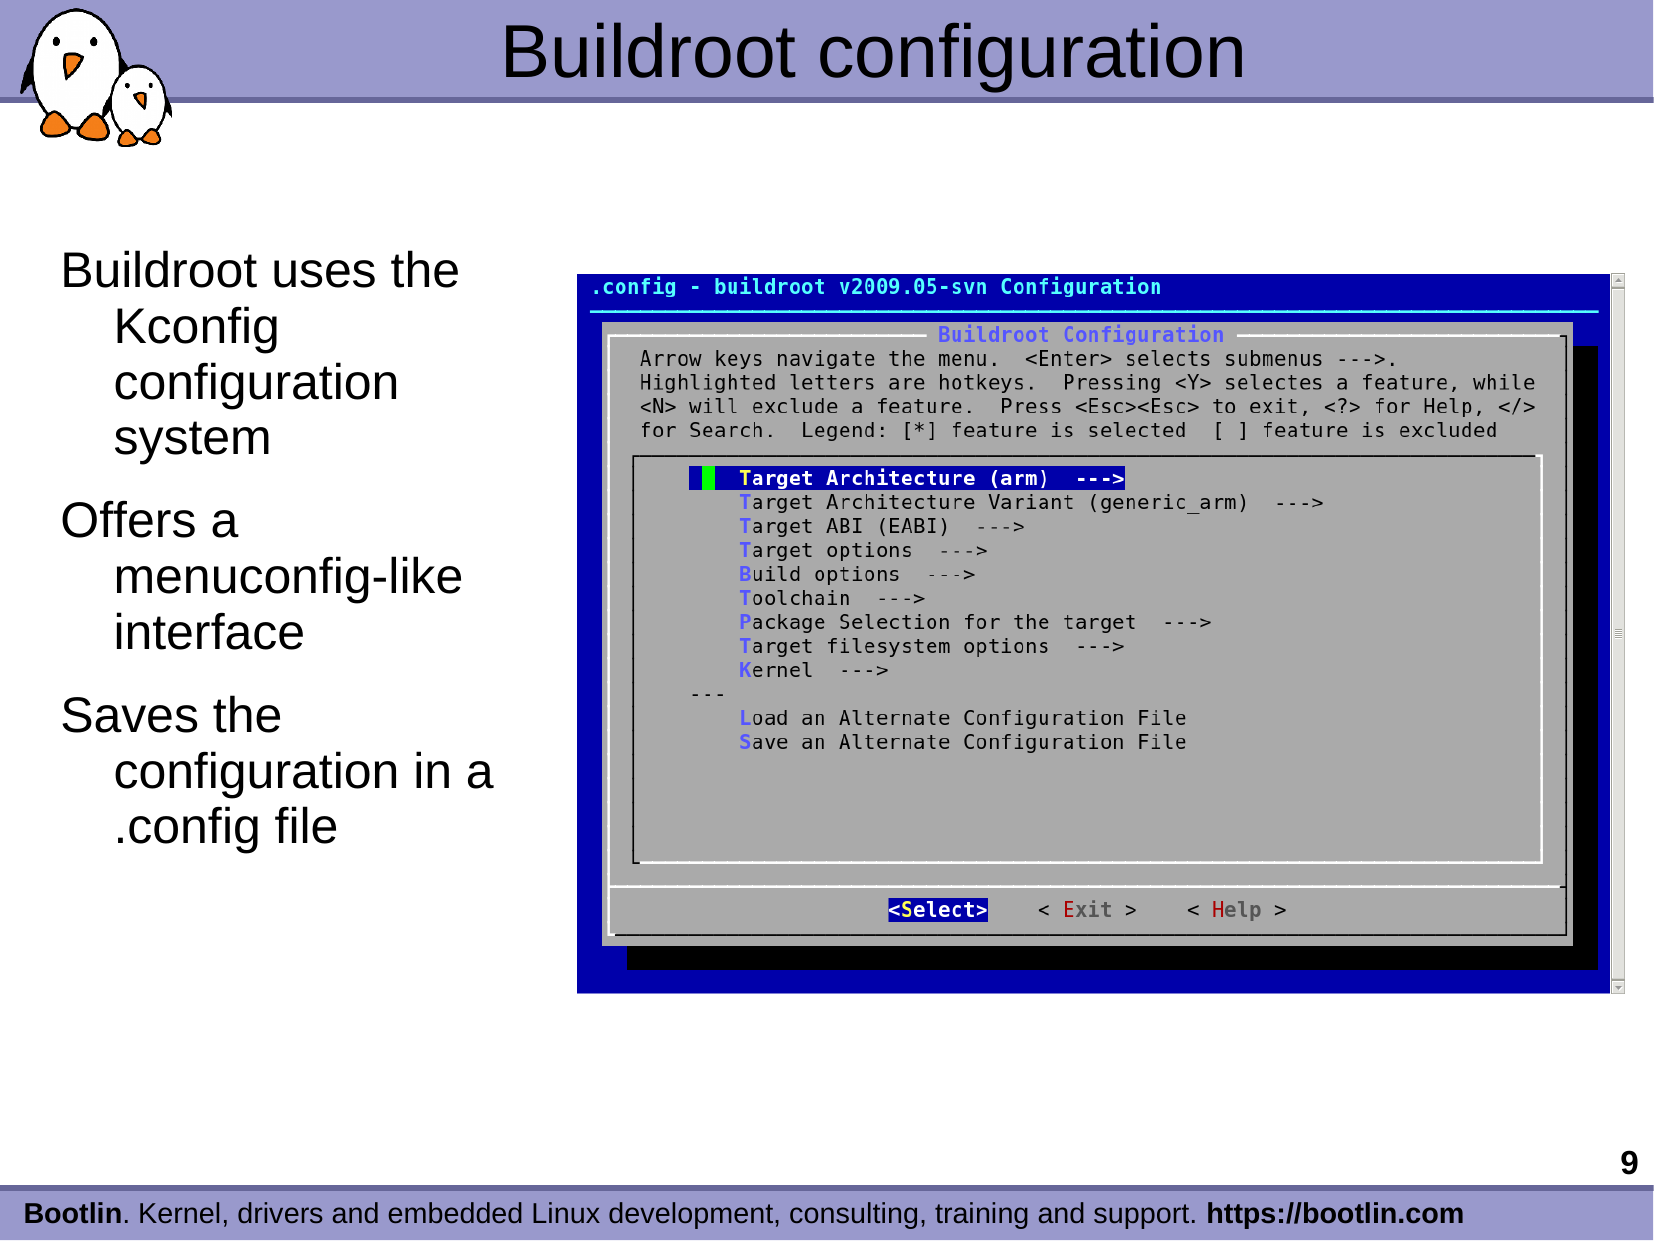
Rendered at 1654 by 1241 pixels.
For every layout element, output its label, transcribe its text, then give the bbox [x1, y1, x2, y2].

list Buildroot uses the Kconfig configuration system Offers a menuconfig-like interface Saves the configuration in a .config file [42, 242, 503, 1093]
picture [20, 8, 172, 147]
picture [576, 273, 1625, 994]
title Buildroot configuration [197, 5, 1551, 97]
